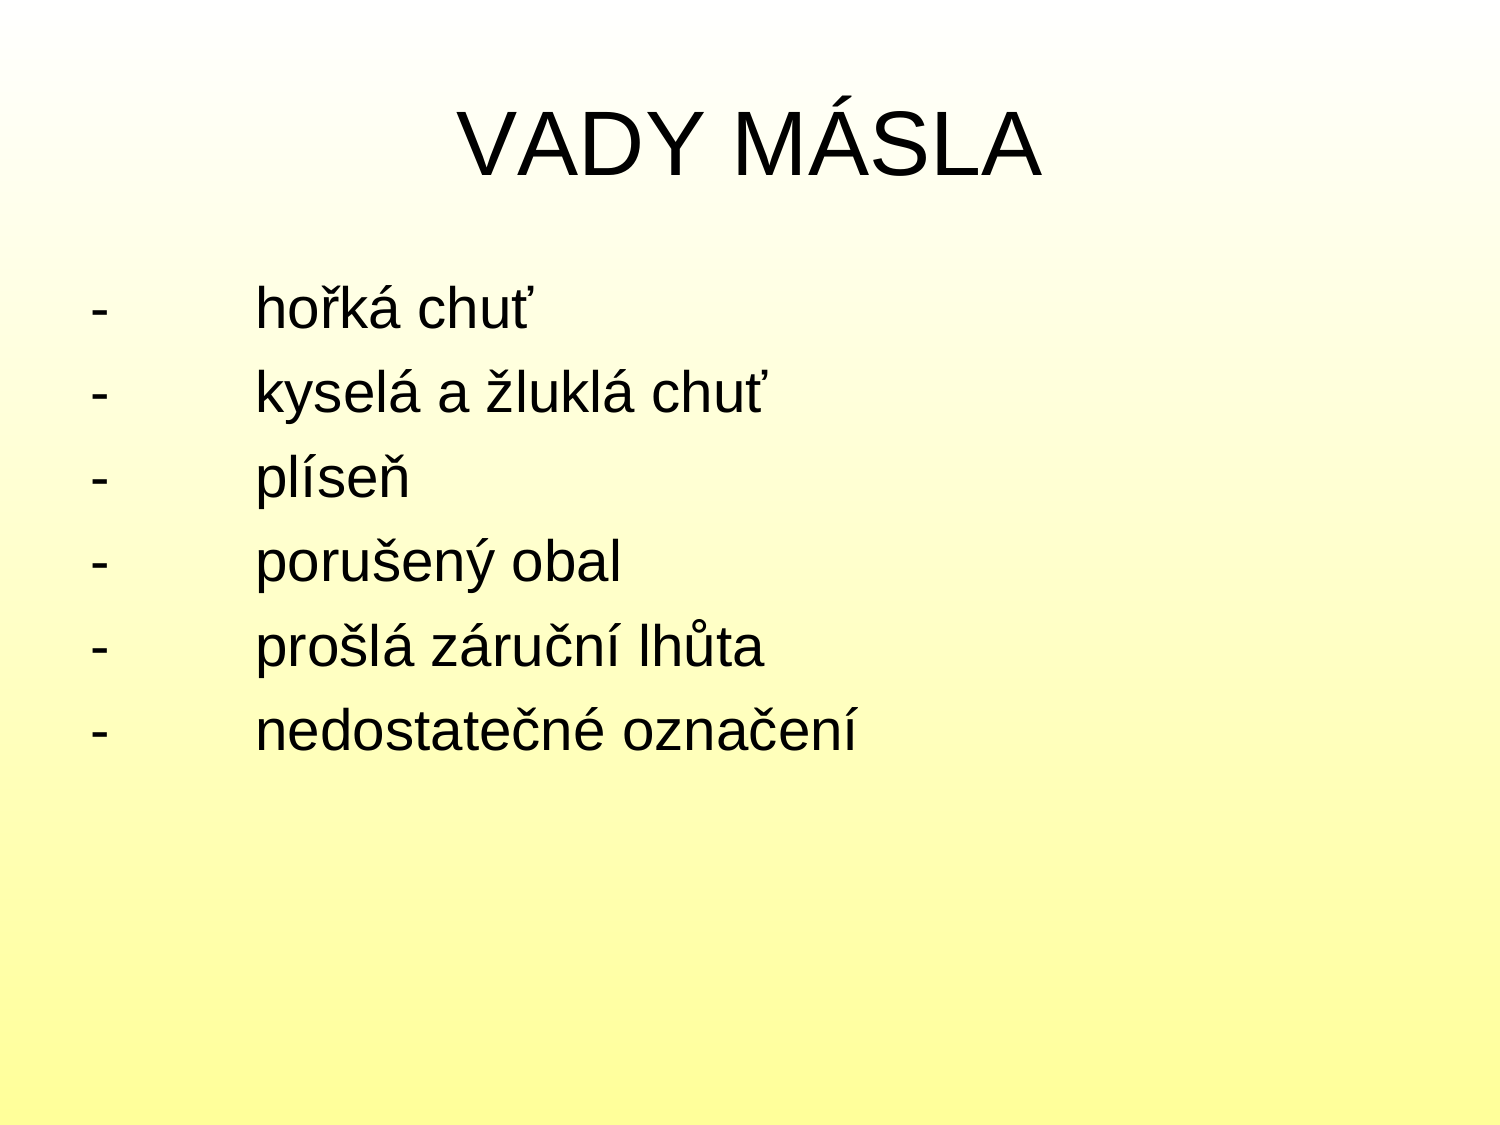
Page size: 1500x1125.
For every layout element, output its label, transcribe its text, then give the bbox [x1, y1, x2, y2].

list - hořká chuť - kyselá a žluklá chuť - plíseň - porušený obal - prošlá záruční lhůta - nedostatečné označení [75, 262, 1426, 1006]
title VADY MÁSLA [75, 45, 1426, 233]
